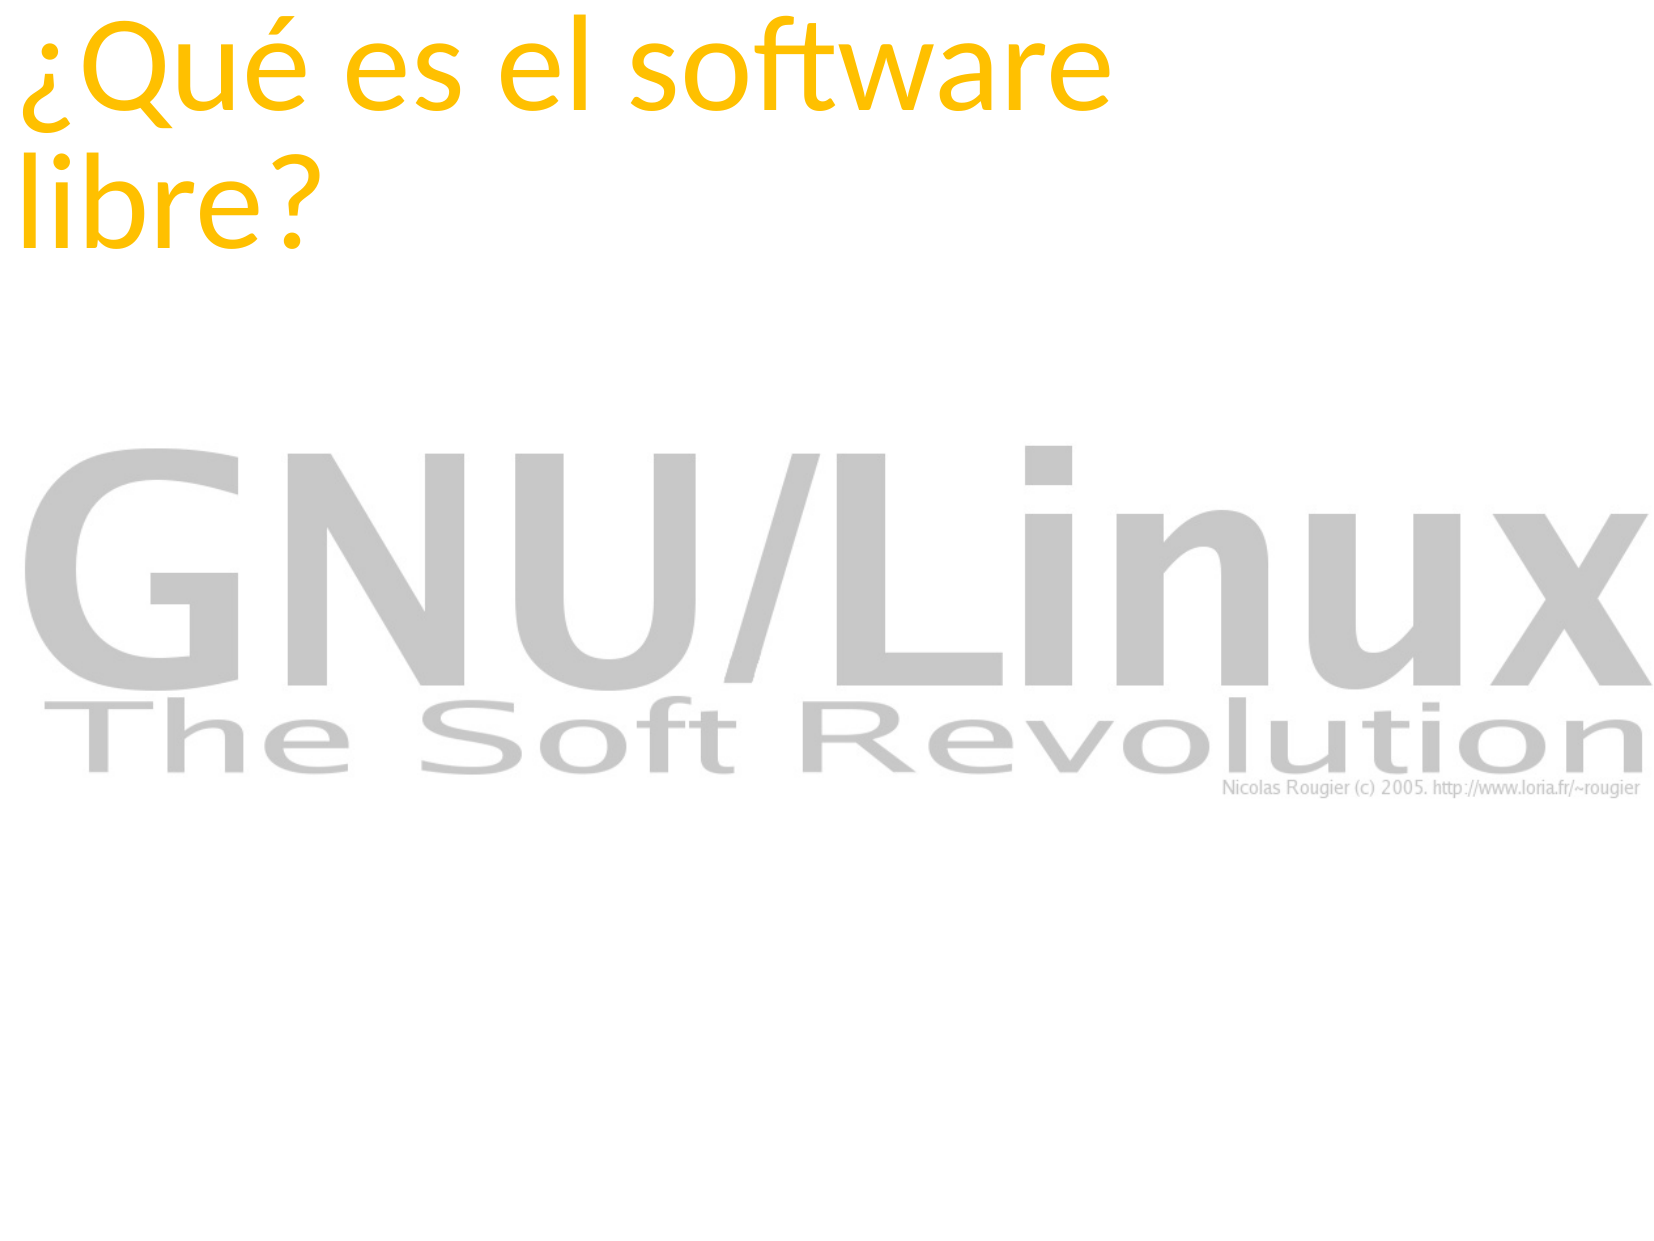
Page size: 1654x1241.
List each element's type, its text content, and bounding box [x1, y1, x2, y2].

text_box ¿Qué es el software libre? [0, 0, 1229, 291]
picture [0, 425, 1654, 814]
